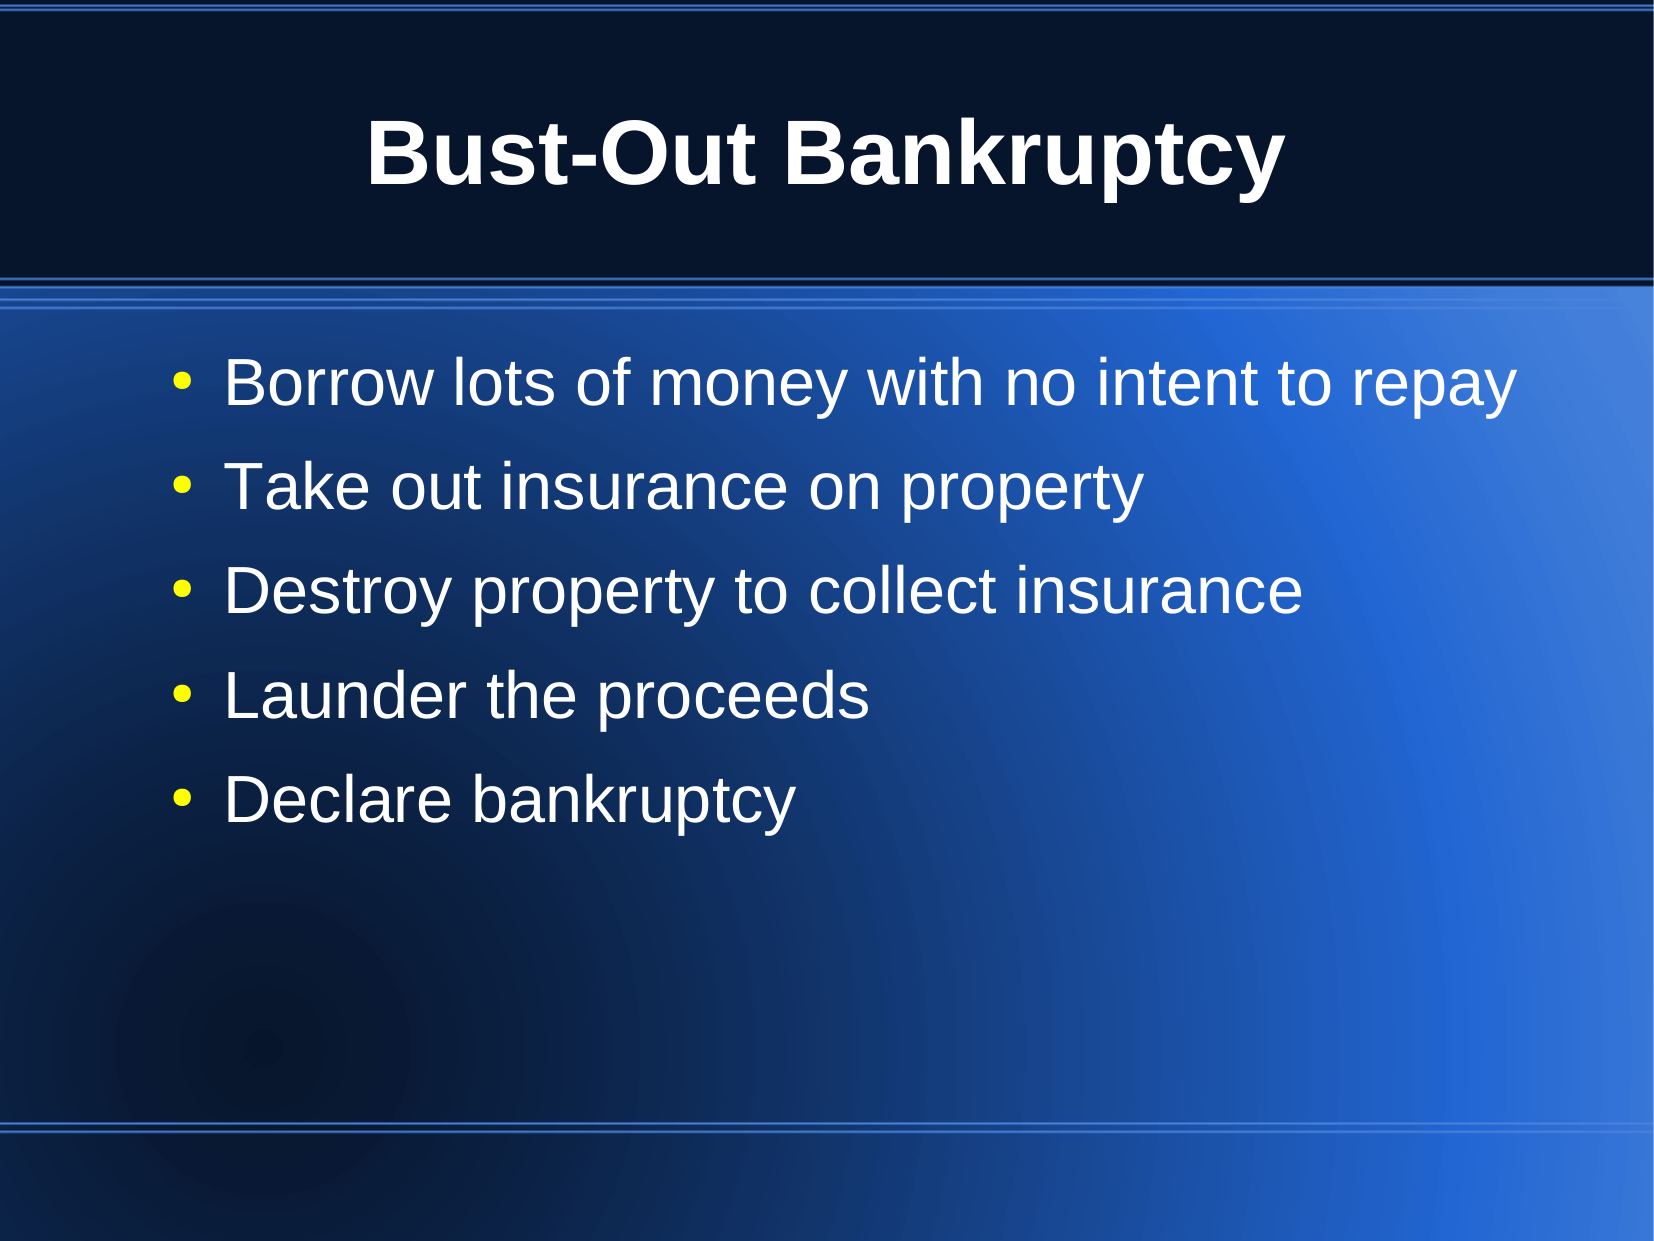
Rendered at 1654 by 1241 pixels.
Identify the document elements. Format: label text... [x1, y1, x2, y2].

title Bust-Out Bankruptcy [82, 49, 1571, 257]
picture [0, 0, 1654, 1241]
list Borrow lots of money with no intent to repay Take out insurance on property Destroy property to collect insurance Launder the proceeds Declare bankruptcy [152, 344, 1534, 1127]
